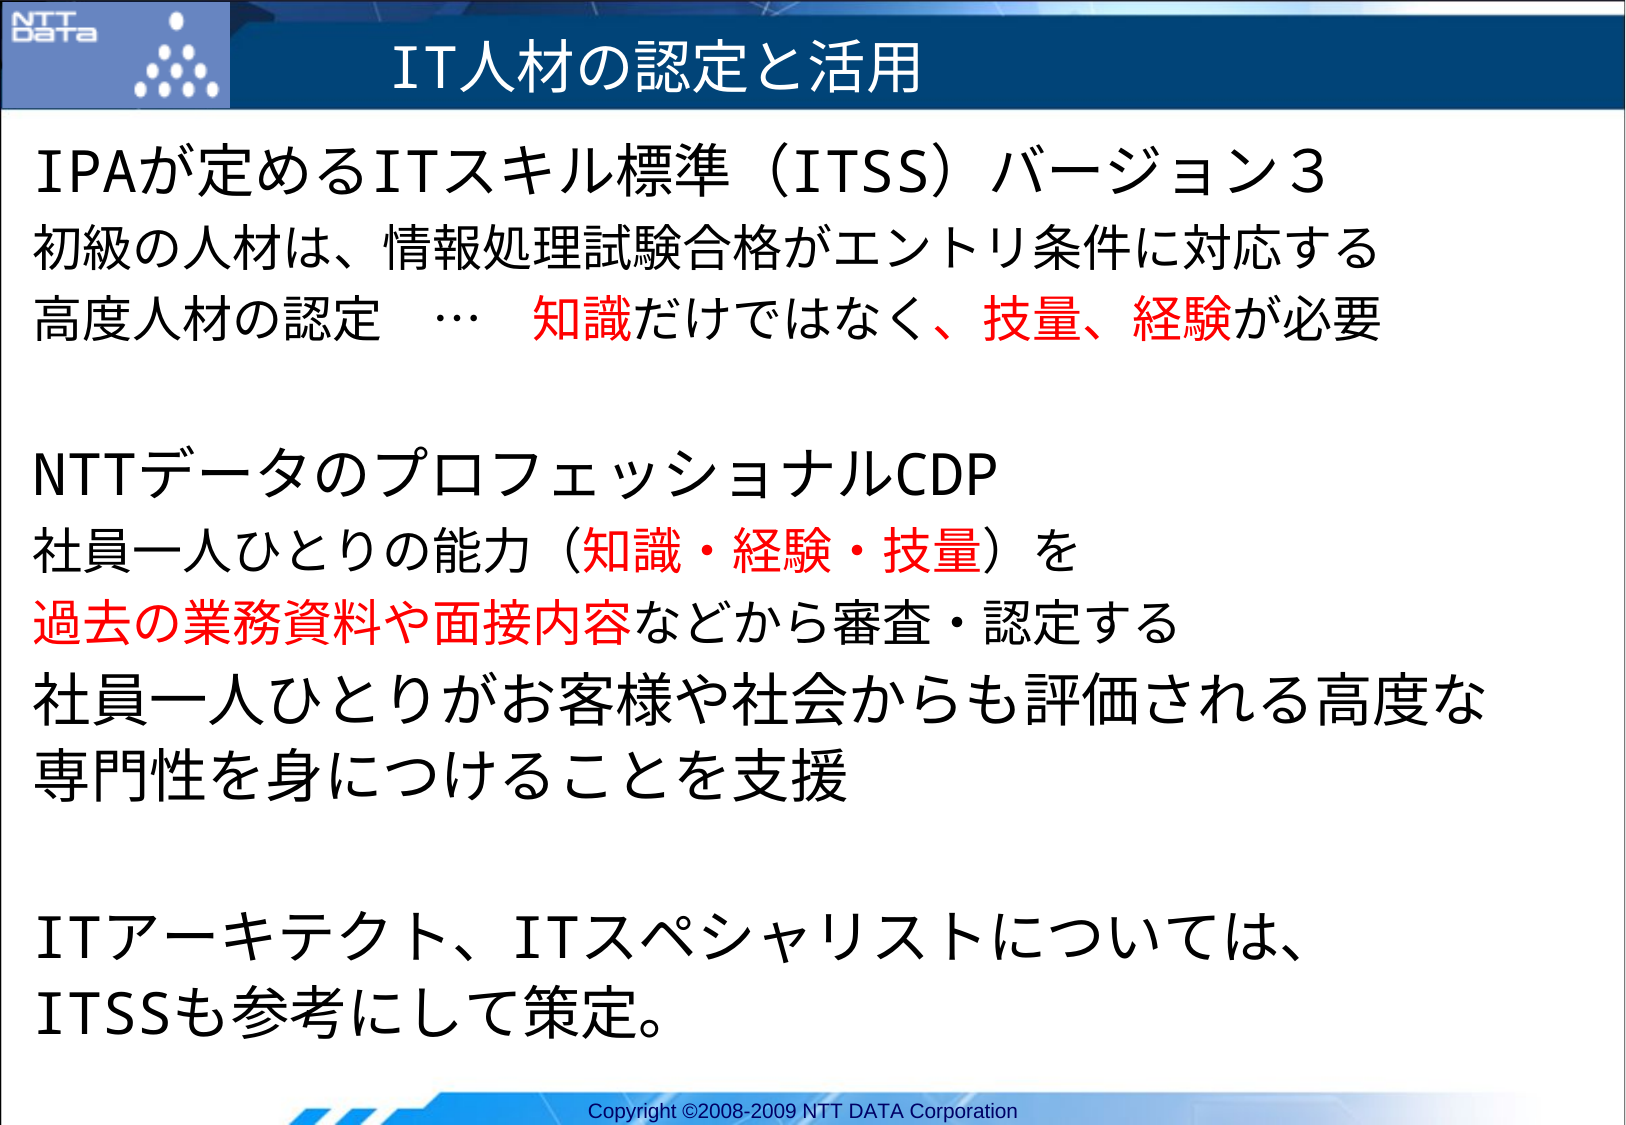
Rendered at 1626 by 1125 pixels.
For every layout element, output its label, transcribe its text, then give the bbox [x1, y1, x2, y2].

list IPAが定めるITスキル標準（ITSS）バージョン３ 初級の人材は、情報処理試験合格がエントリ条件に対応する 高度人材の認定 … 知識だけではなく、技量、経験が必要 NTTデータのプロフェッショナルCDP 社員一人ひとりの能力（知識・経験・技量）を 過去の業務資料や面接内容などから審査・認定する 社員一人ひとりがお客様や社会からも評価される高度な専門性を身につけることを支援 ITアーキテクト、ITスペシャリストについては、 ITSSも参考にして策定。 Web情報： アニュアルレポート２００８ 成長の源泉：0 http://www.nttdata.co.jp/corporate/ir/liberary/ar/index/pdf/ar08_J18.pdf [32, 131, 1496, 1083]
title IT人材の認定と活用 [246, 22, 1625, 105]
picture [0, 0, 1626, 1125]
